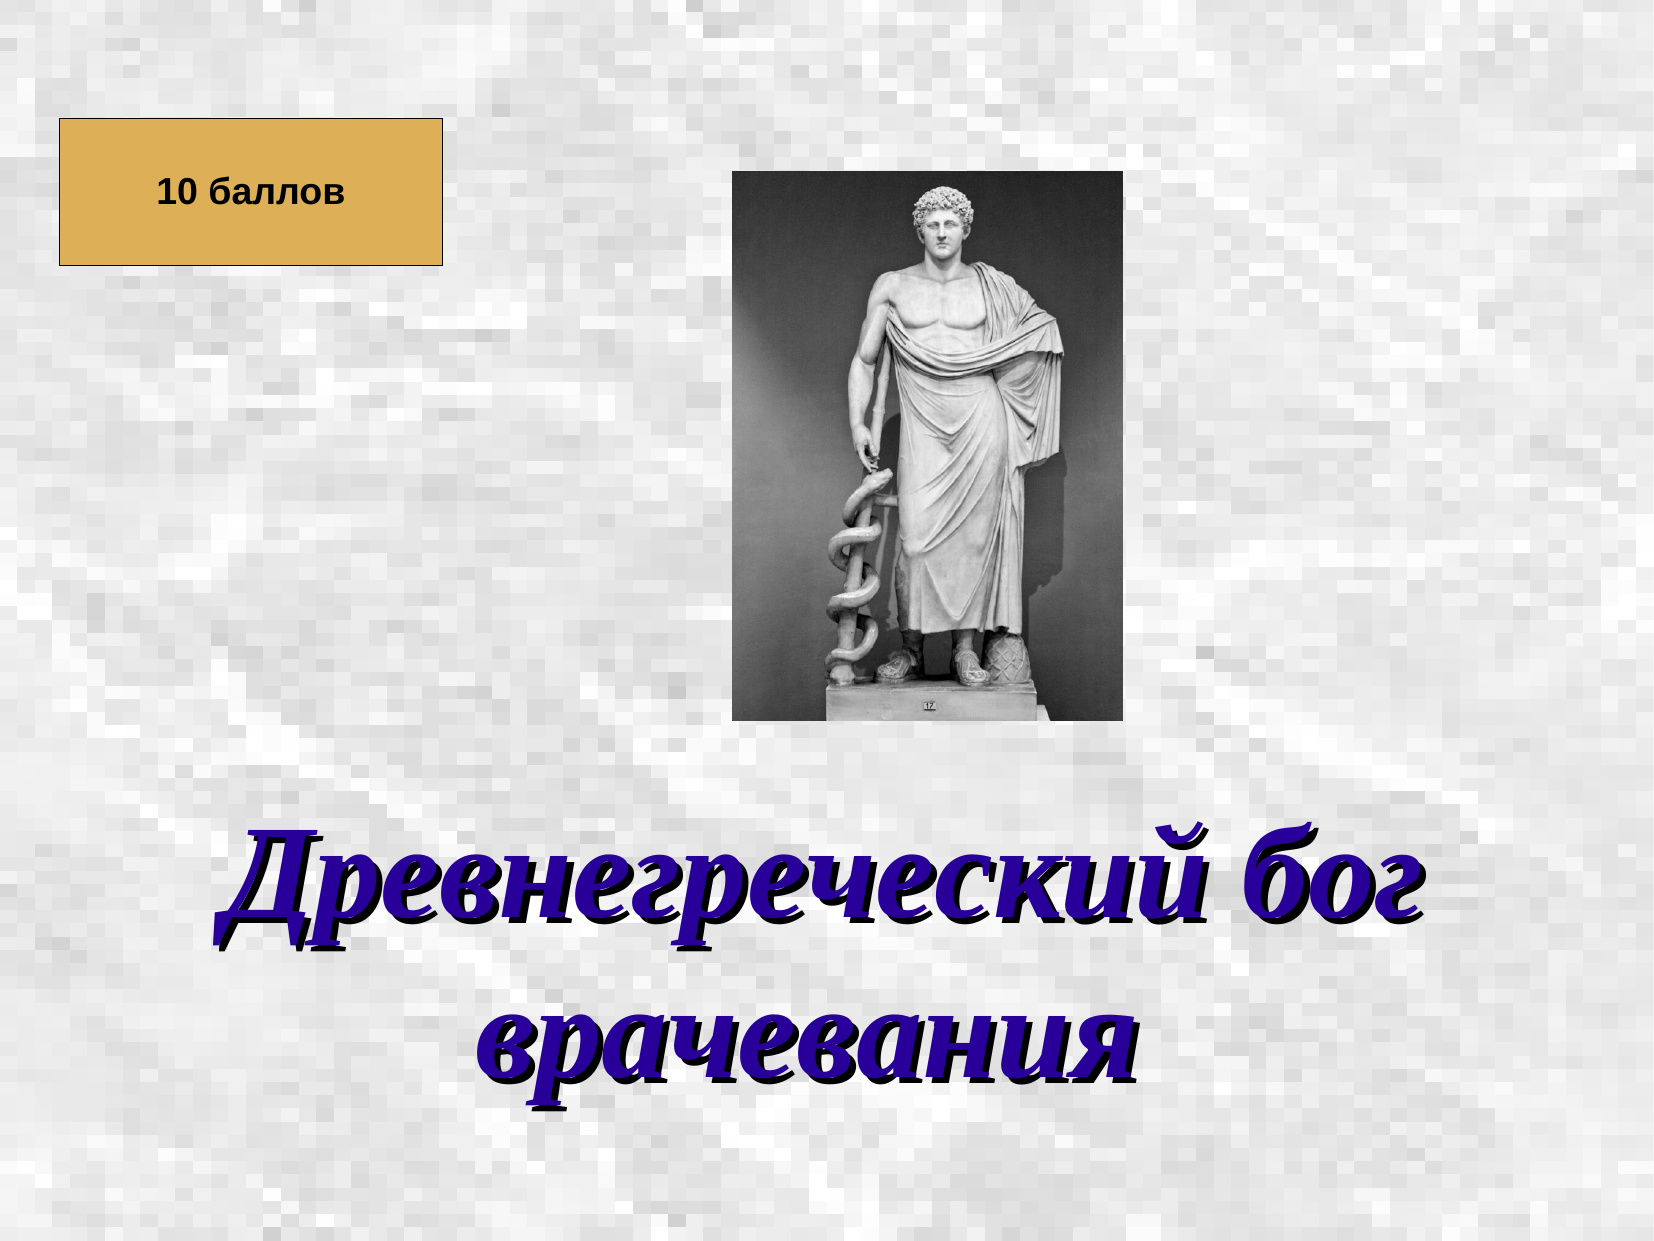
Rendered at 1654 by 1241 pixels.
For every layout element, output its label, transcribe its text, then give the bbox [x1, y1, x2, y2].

text_box 10 баллов [59, 118, 443, 266]
title Древнегреческий бог врачевания [118, 783, 1531, 1106]
picture [732, 171, 1123, 721]
